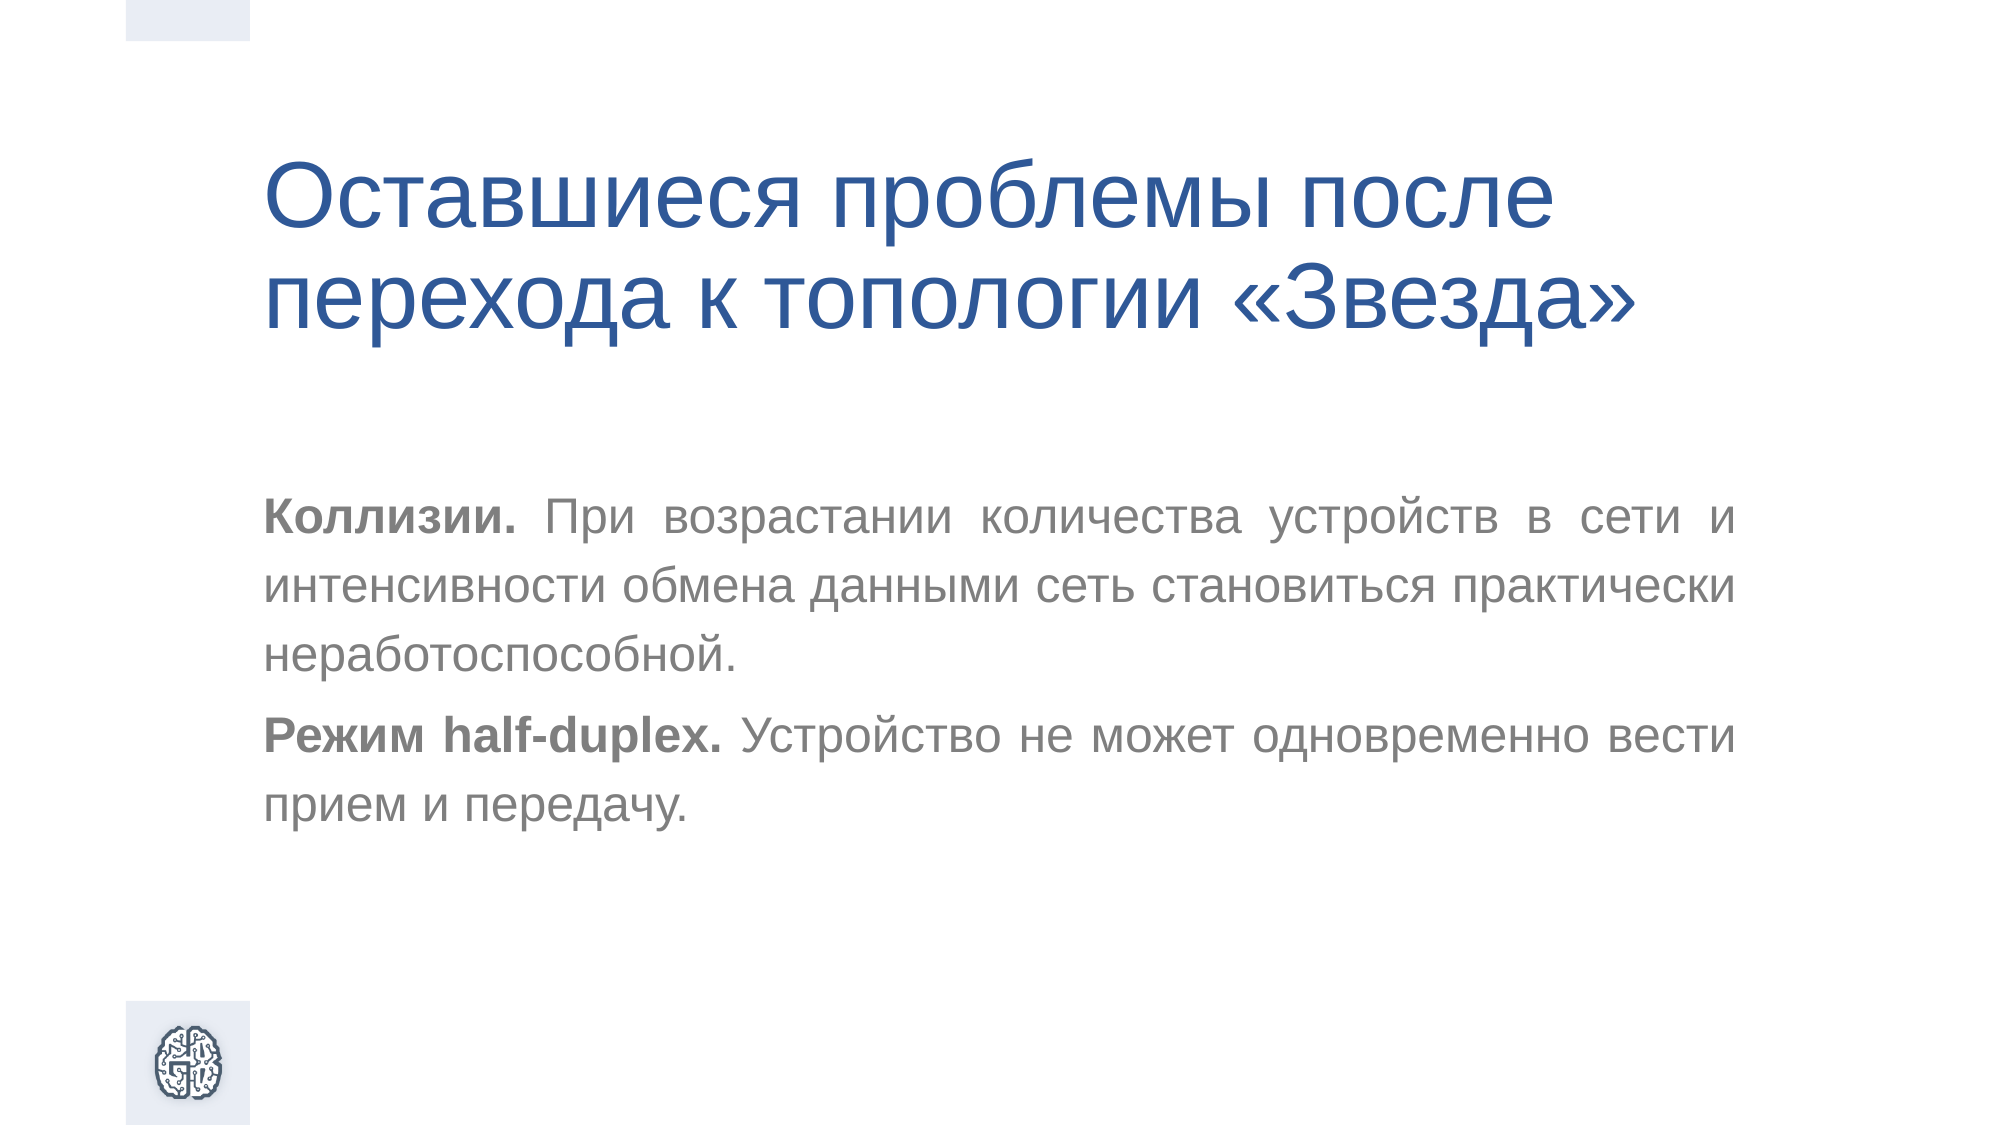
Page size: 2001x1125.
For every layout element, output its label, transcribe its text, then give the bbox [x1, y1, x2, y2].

picture [144, 1016, 232, 1110]
list Коллизии. При возрастании количества устройств в сети и интенсивности обмена данными сеть становиться практически неработоспособной. Режим half-duplex. Устройство не может одновременно вести прием и передачу. [248, 431, 1752, 941]
title Оставшиеся проблемы после перехода к топологии «Звезда» [248, 124, 1752, 372]
